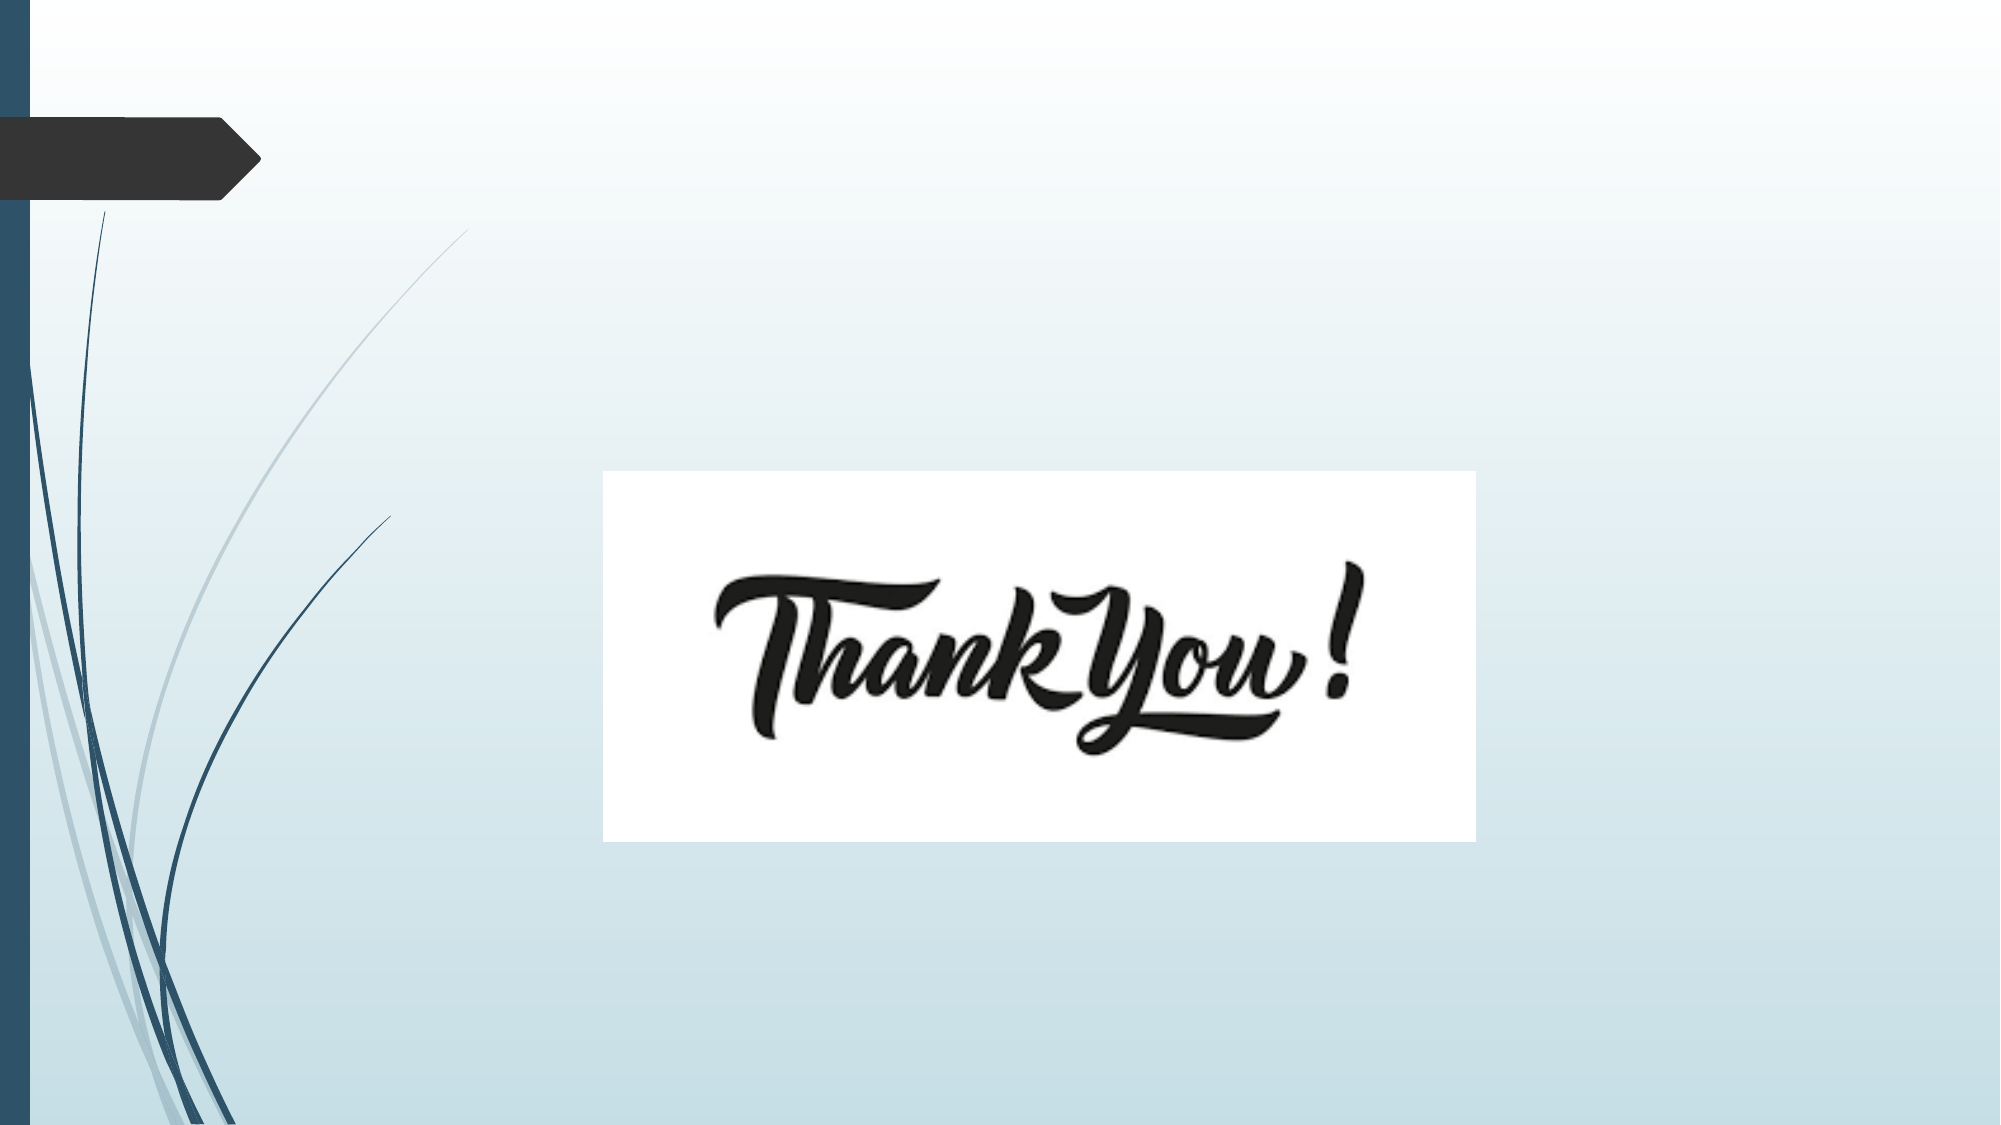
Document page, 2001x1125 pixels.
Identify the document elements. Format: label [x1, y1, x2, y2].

picture [603, 471, 1476, 842]
